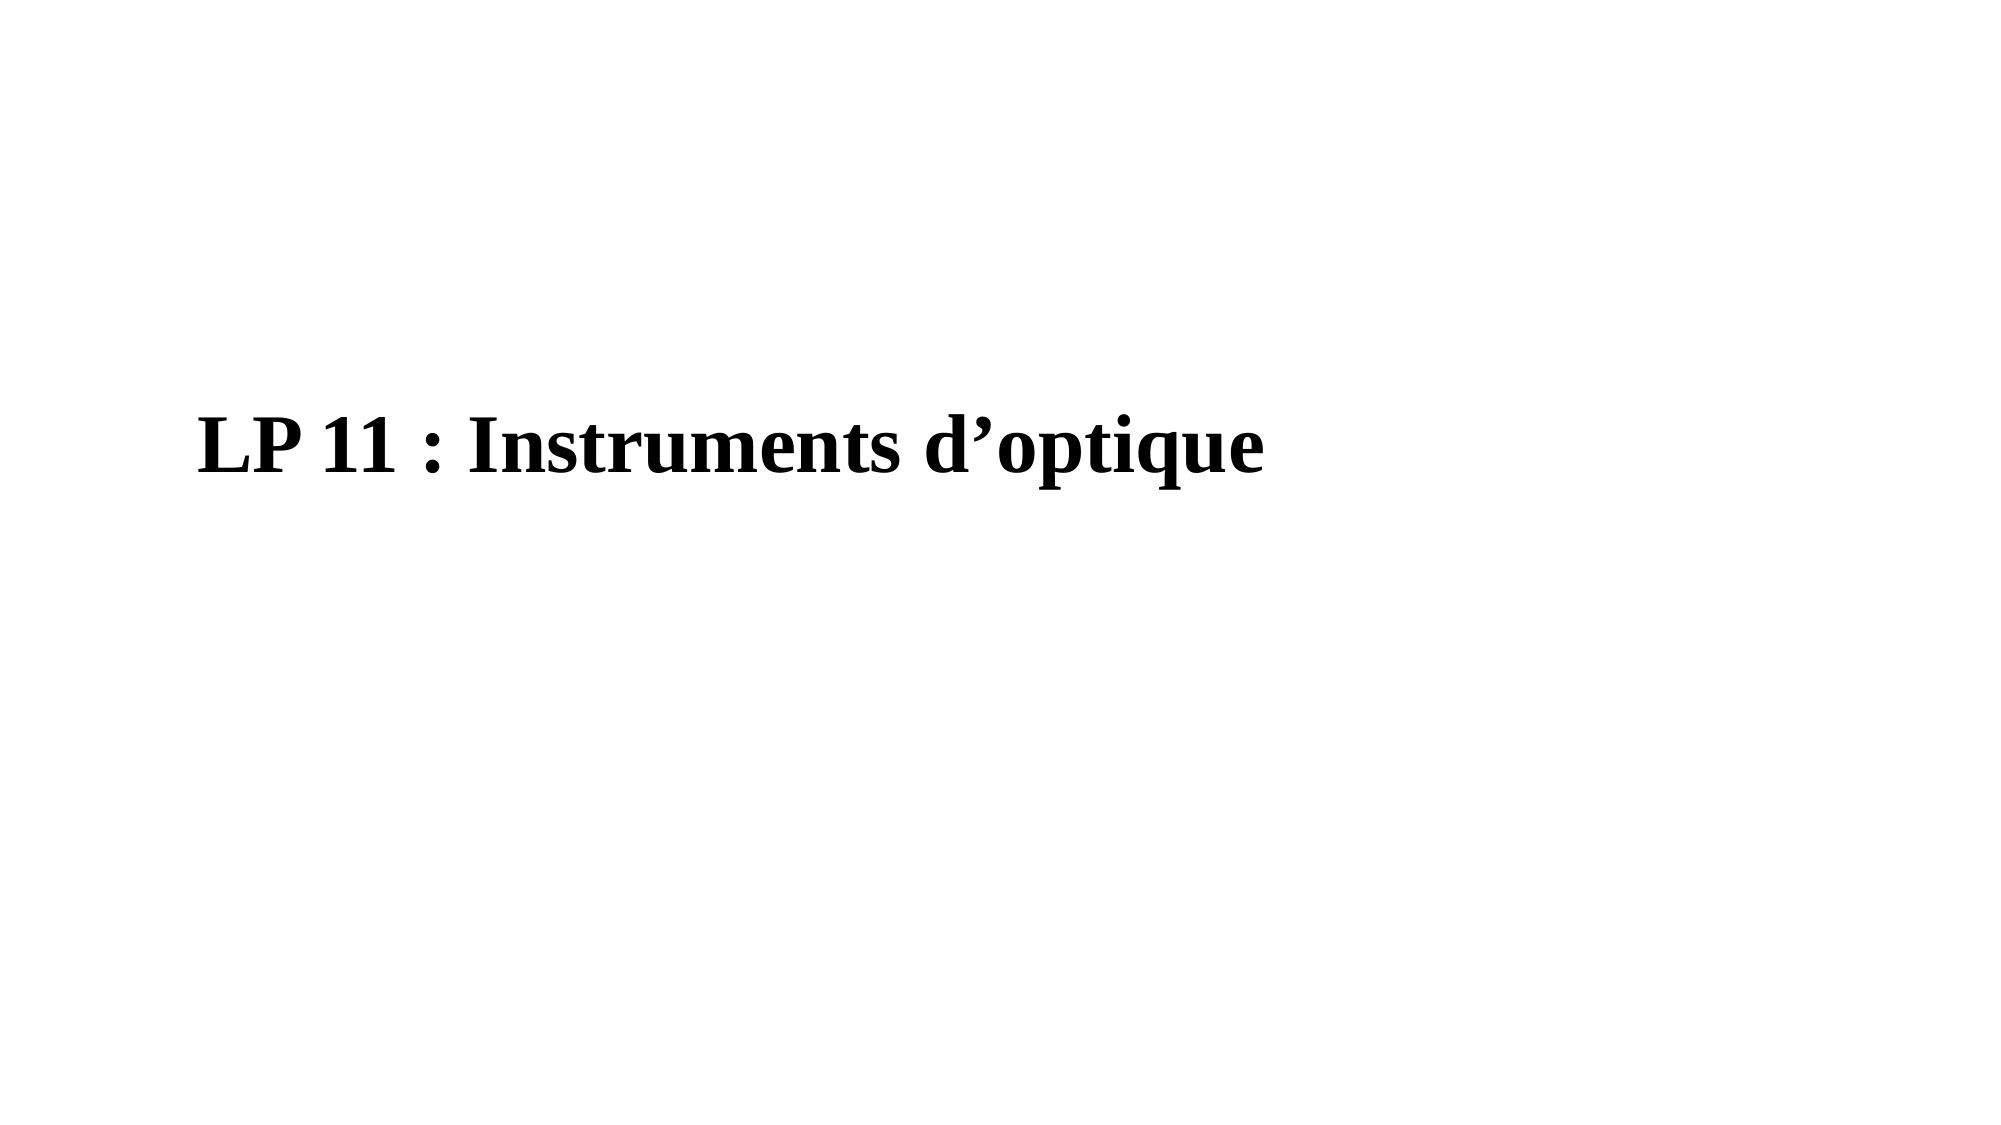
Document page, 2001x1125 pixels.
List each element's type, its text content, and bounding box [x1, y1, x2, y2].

title LP 11 : Instruments d’optique [182, 393, 1683, 785]
